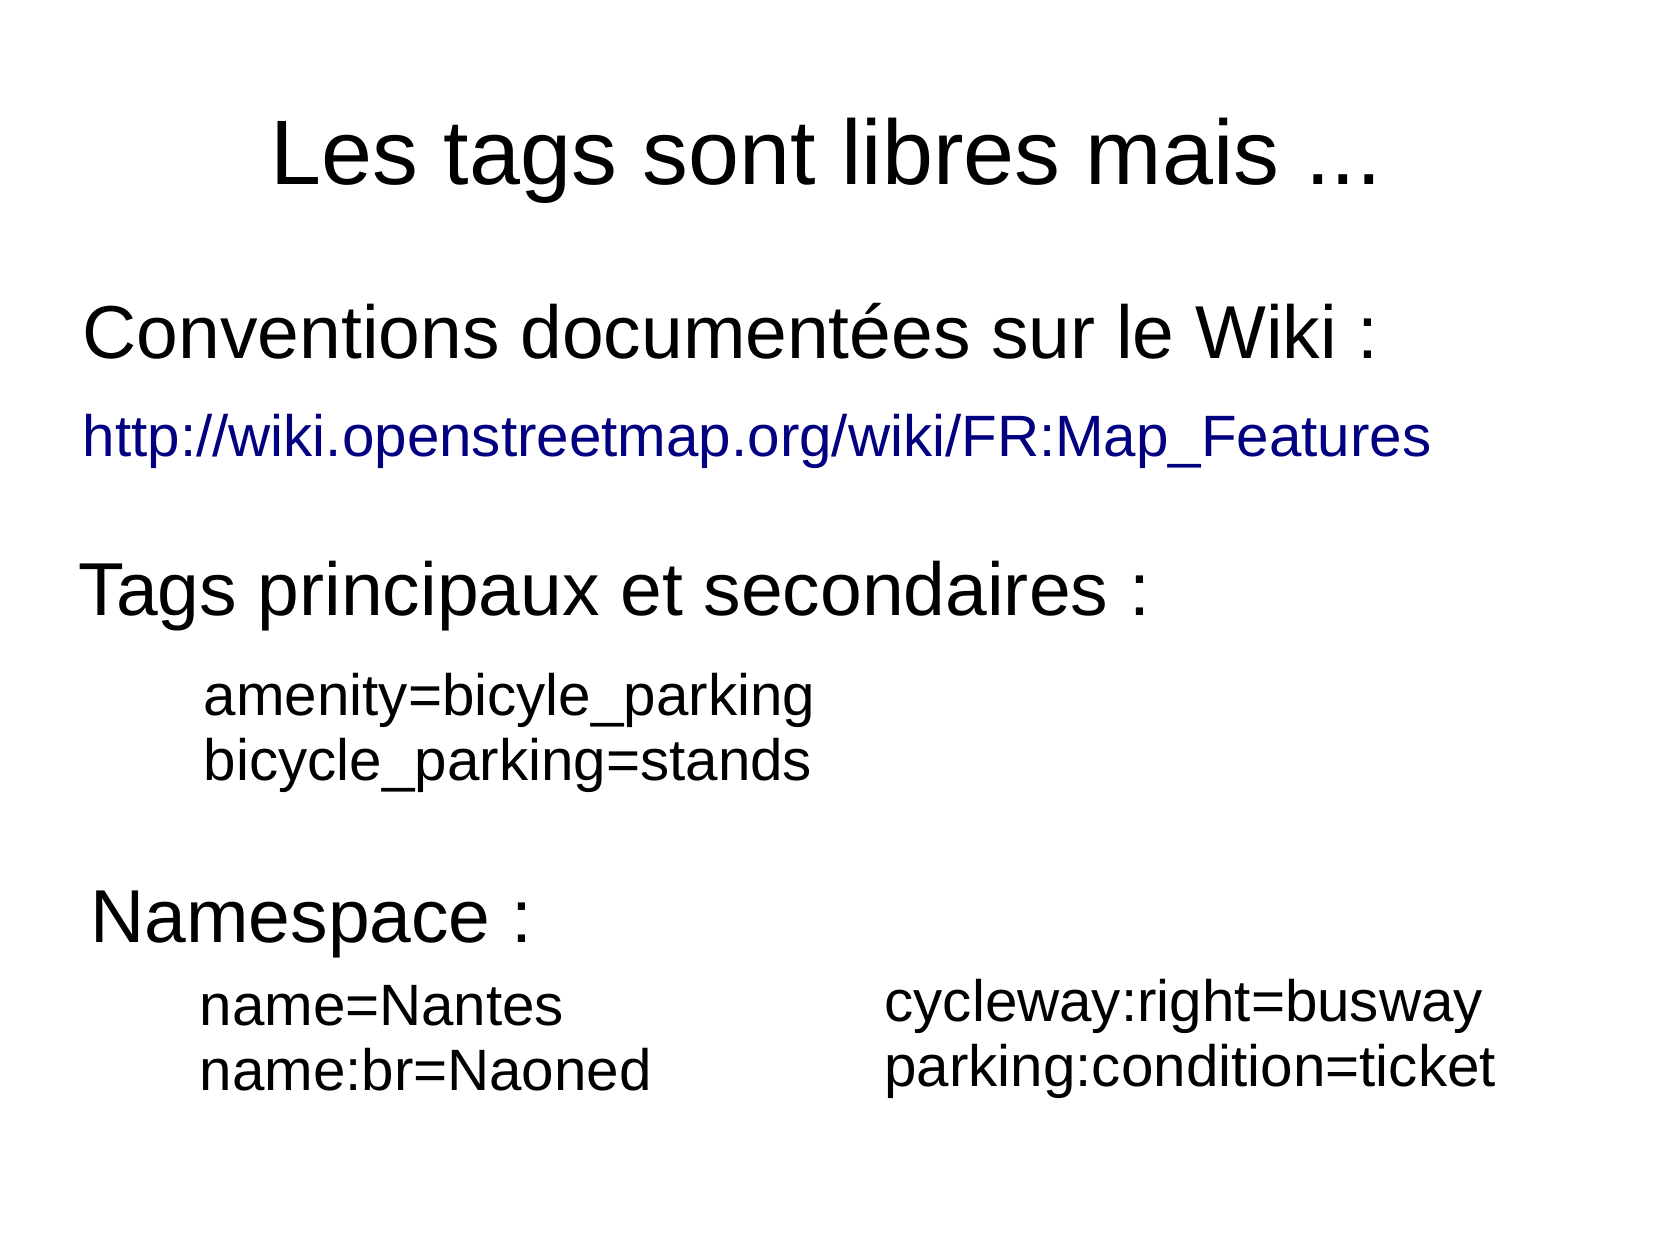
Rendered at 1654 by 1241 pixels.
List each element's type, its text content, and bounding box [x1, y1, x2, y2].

list Tags principaux et secondaires : [78, 547, 1567, 671]
text_box cycleway:right=busway parking:condition=ticket [869, 961, 1559, 1150]
text_box amenity=bicyle_parking bicycle_parking=stands [189, 655, 831, 830]
title Les tags sont libres mais ... [82, 49, 1571, 257]
list Namespace : [90, 874, 1579, 998]
list Conventions documentées sur le Wiki : http://wiki.openstreetmap.org/wiki/FR:Map_Features [82, 290, 1571, 469]
text_box name=Nantes name:br=Naoned [184, 998, 827, 1140]
